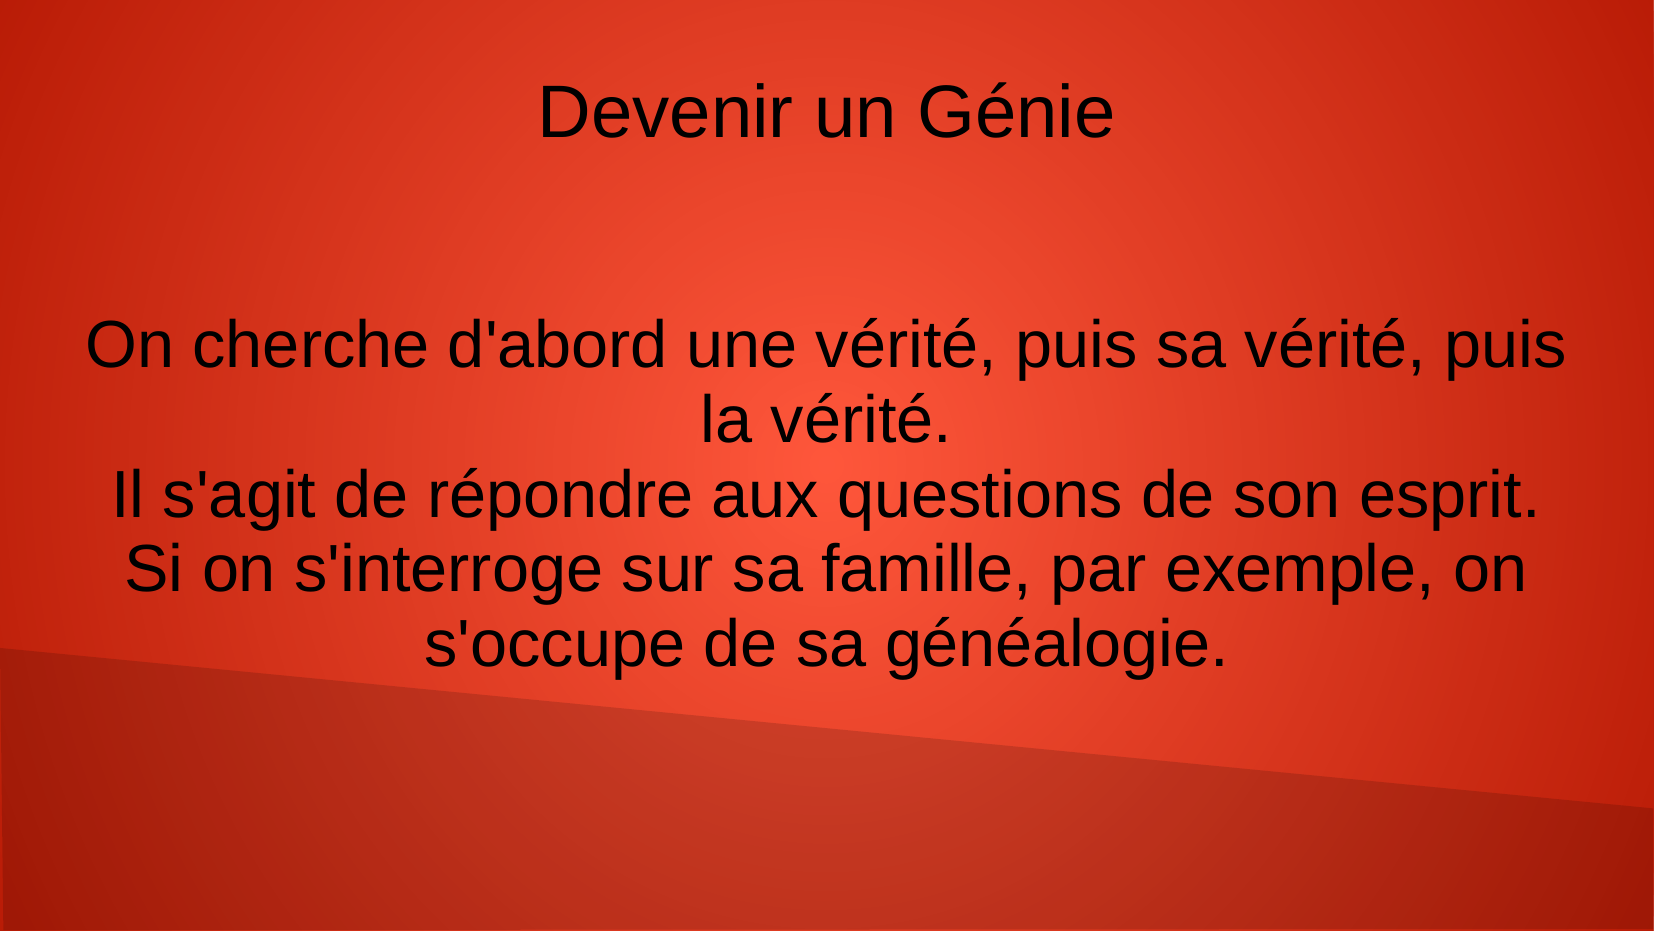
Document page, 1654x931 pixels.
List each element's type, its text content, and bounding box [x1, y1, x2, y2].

title Devenir un Génie [82, 35, 1571, 189]
subtitle On cherche d'abord une vérité, puis sa vérité, puis la vérité. Il s'agit de répondre aux questions de son esprit. Si on s'interroge sur sa famille, par exemple, on s'occupe de sa généalogie. [82, 224, 1571, 764]
